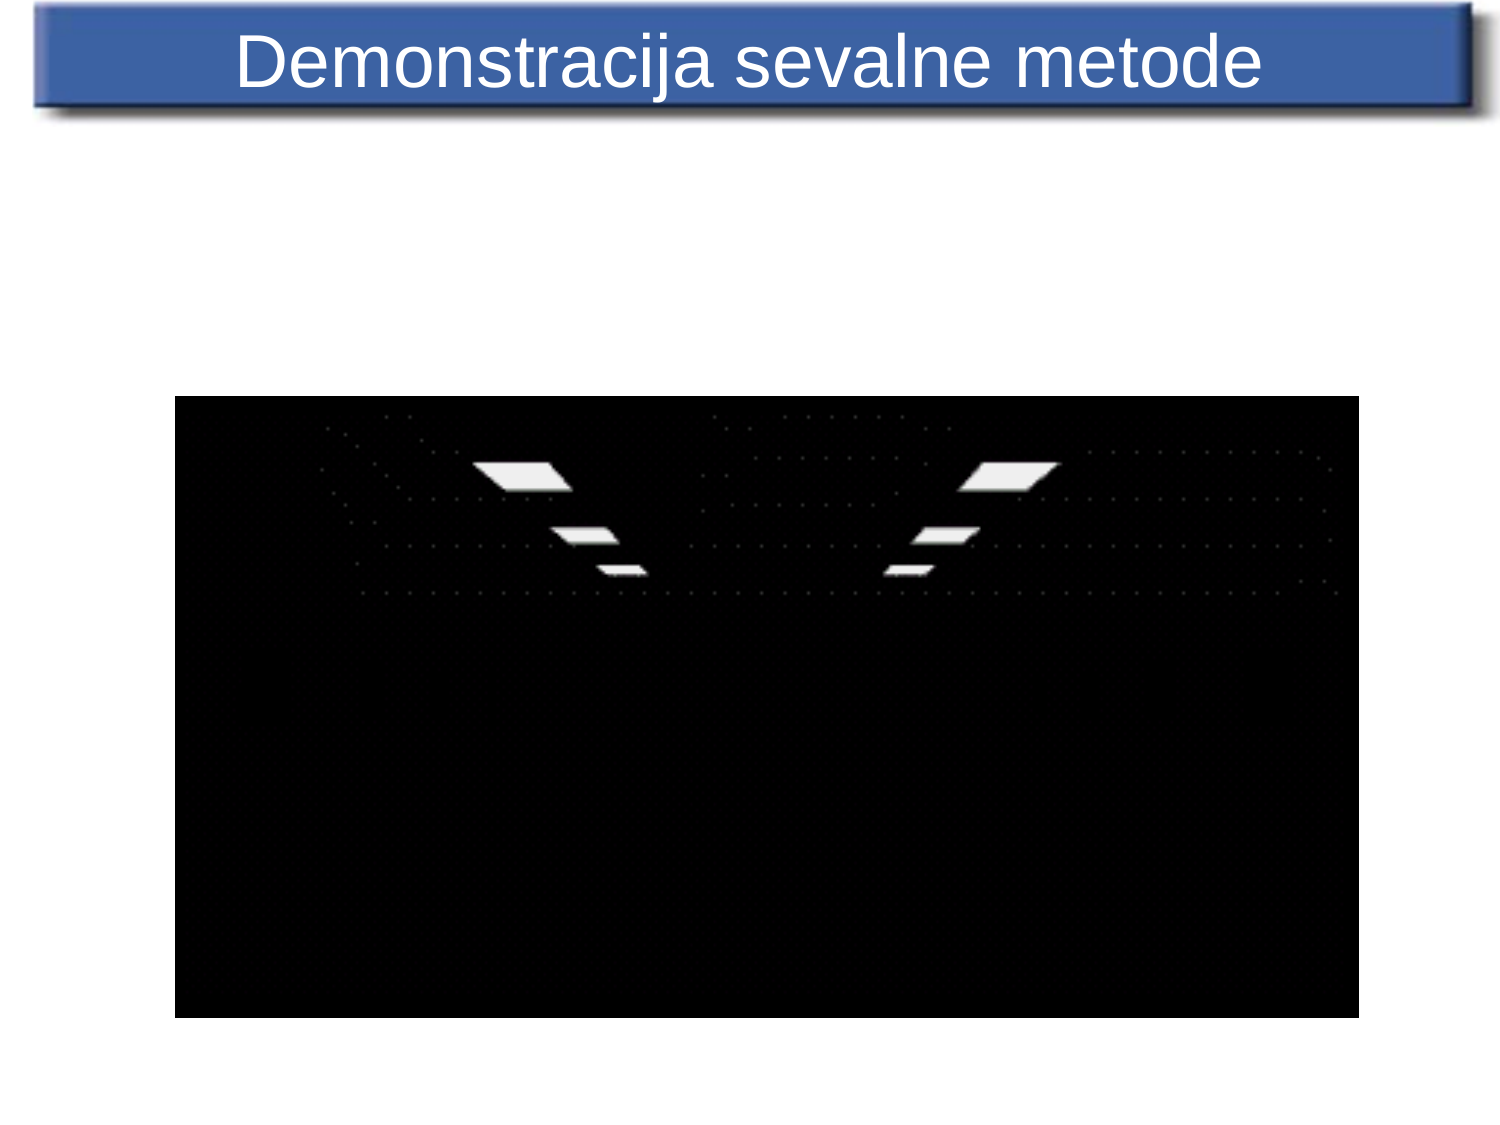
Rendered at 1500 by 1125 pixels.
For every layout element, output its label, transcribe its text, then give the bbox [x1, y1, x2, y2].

picture [32, 0, 1500, 127]
title Demonstracija sevalne metode [112, 0, 1388, 110]
picture [175, 396, 1359, 1018]
